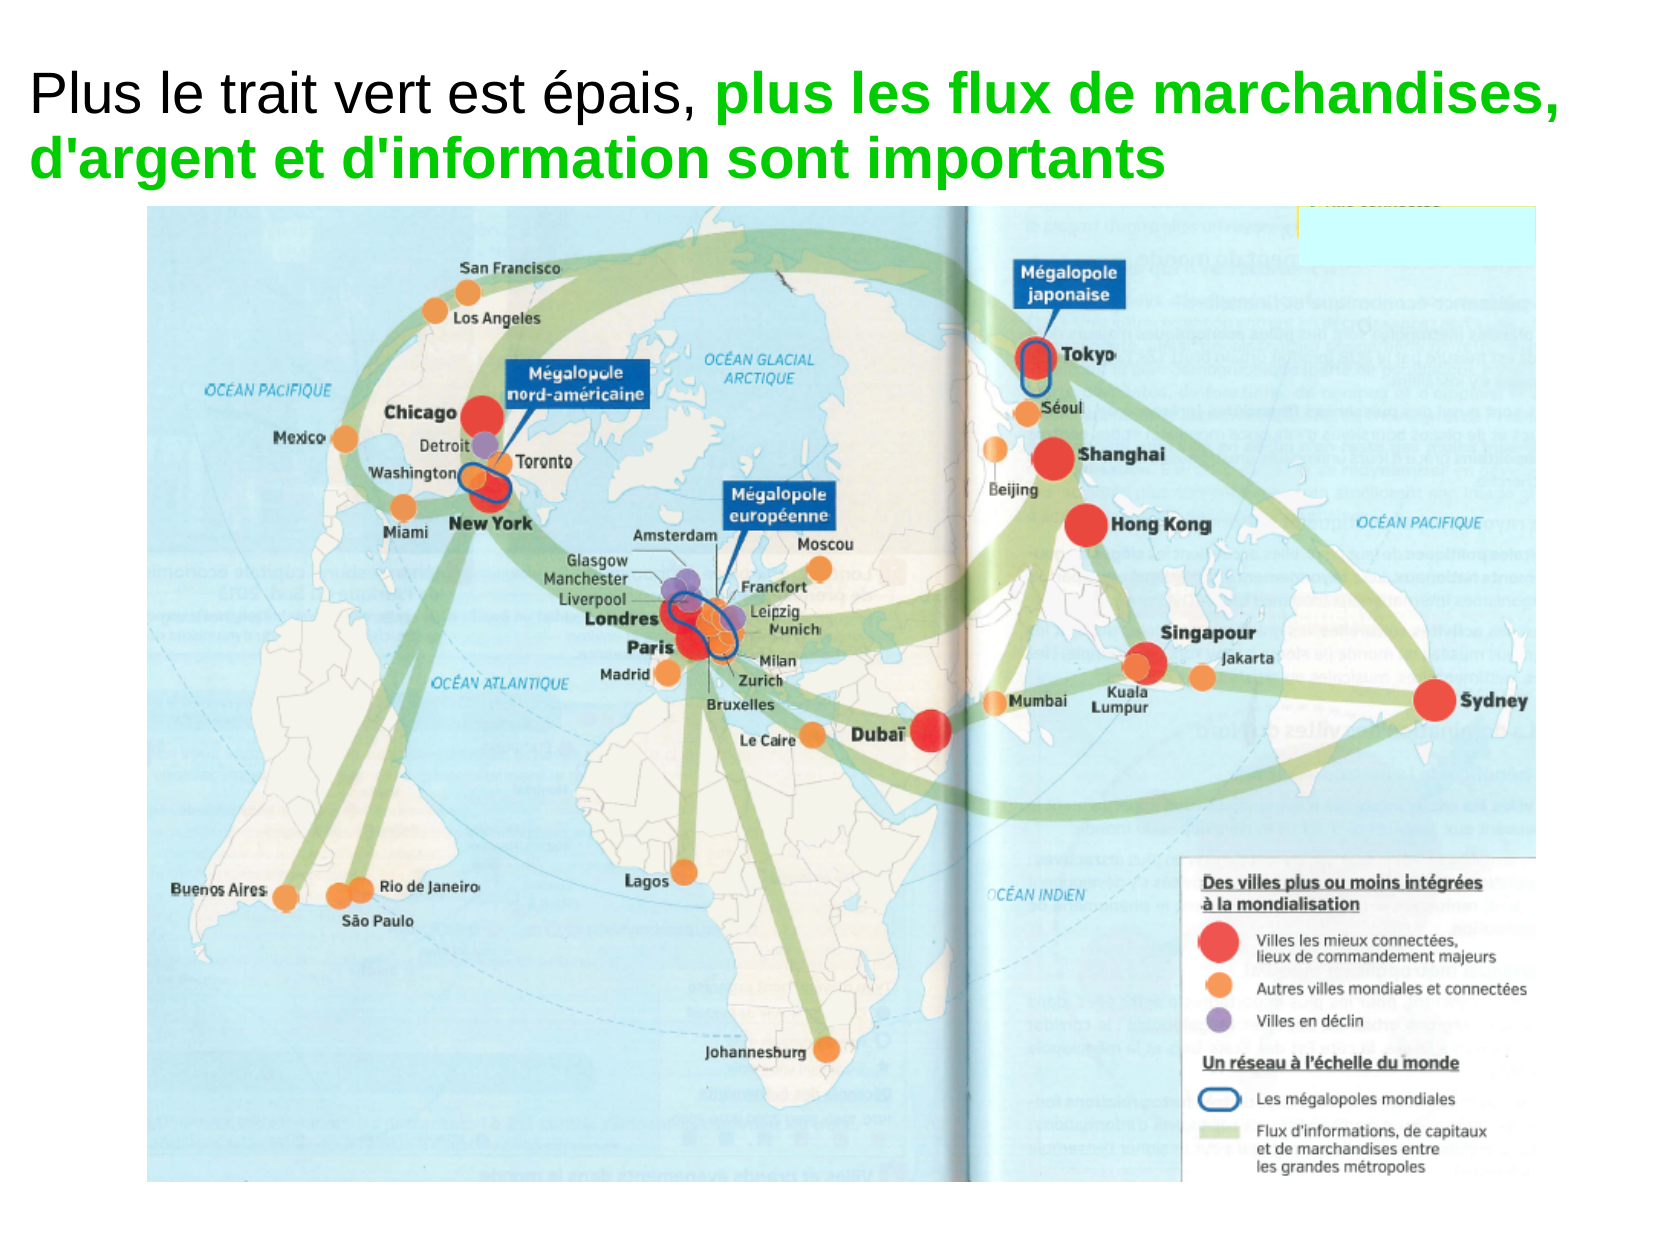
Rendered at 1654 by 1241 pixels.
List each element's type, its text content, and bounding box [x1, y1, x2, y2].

text_box [1299, 206, 1536, 266]
picture [147, 206, 1536, 1182]
title Plus le trait vert est épais, plus les flux de marchandises, d'argent et d'information sont importants [29, 0, 1654, 252]
